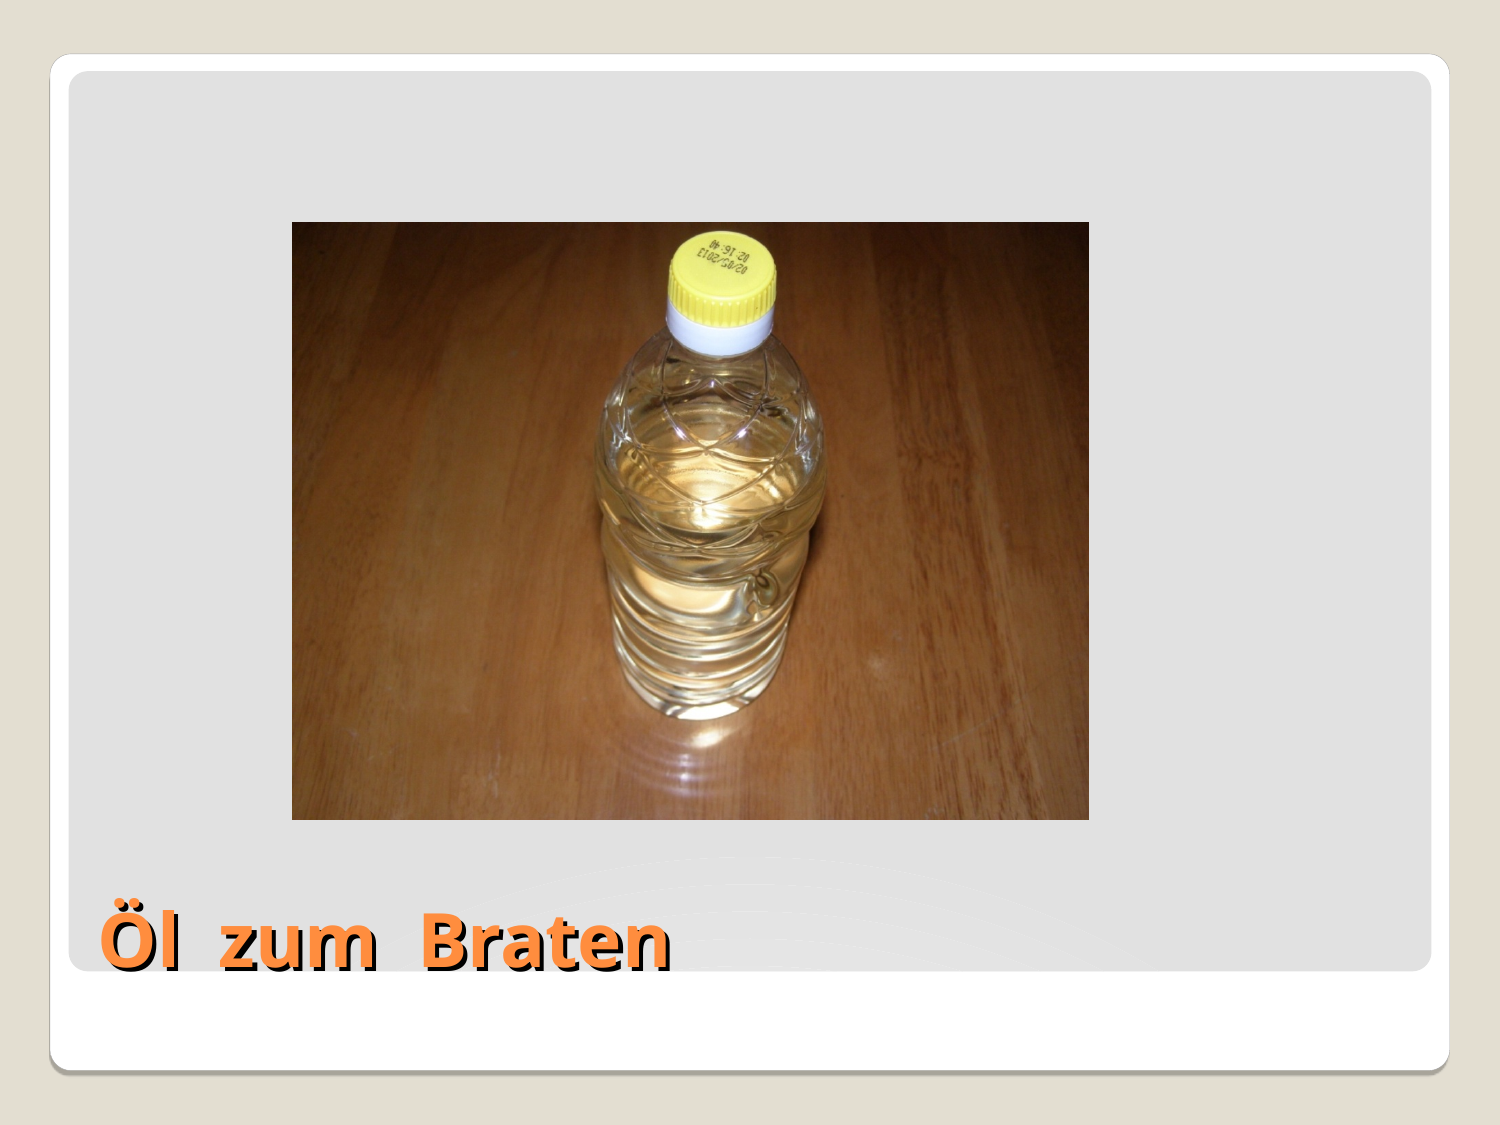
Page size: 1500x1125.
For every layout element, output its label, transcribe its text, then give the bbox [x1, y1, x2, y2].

picture [292, 222, 1089, 820]
title Öl zum Braten [82, 817, 1426, 991]
